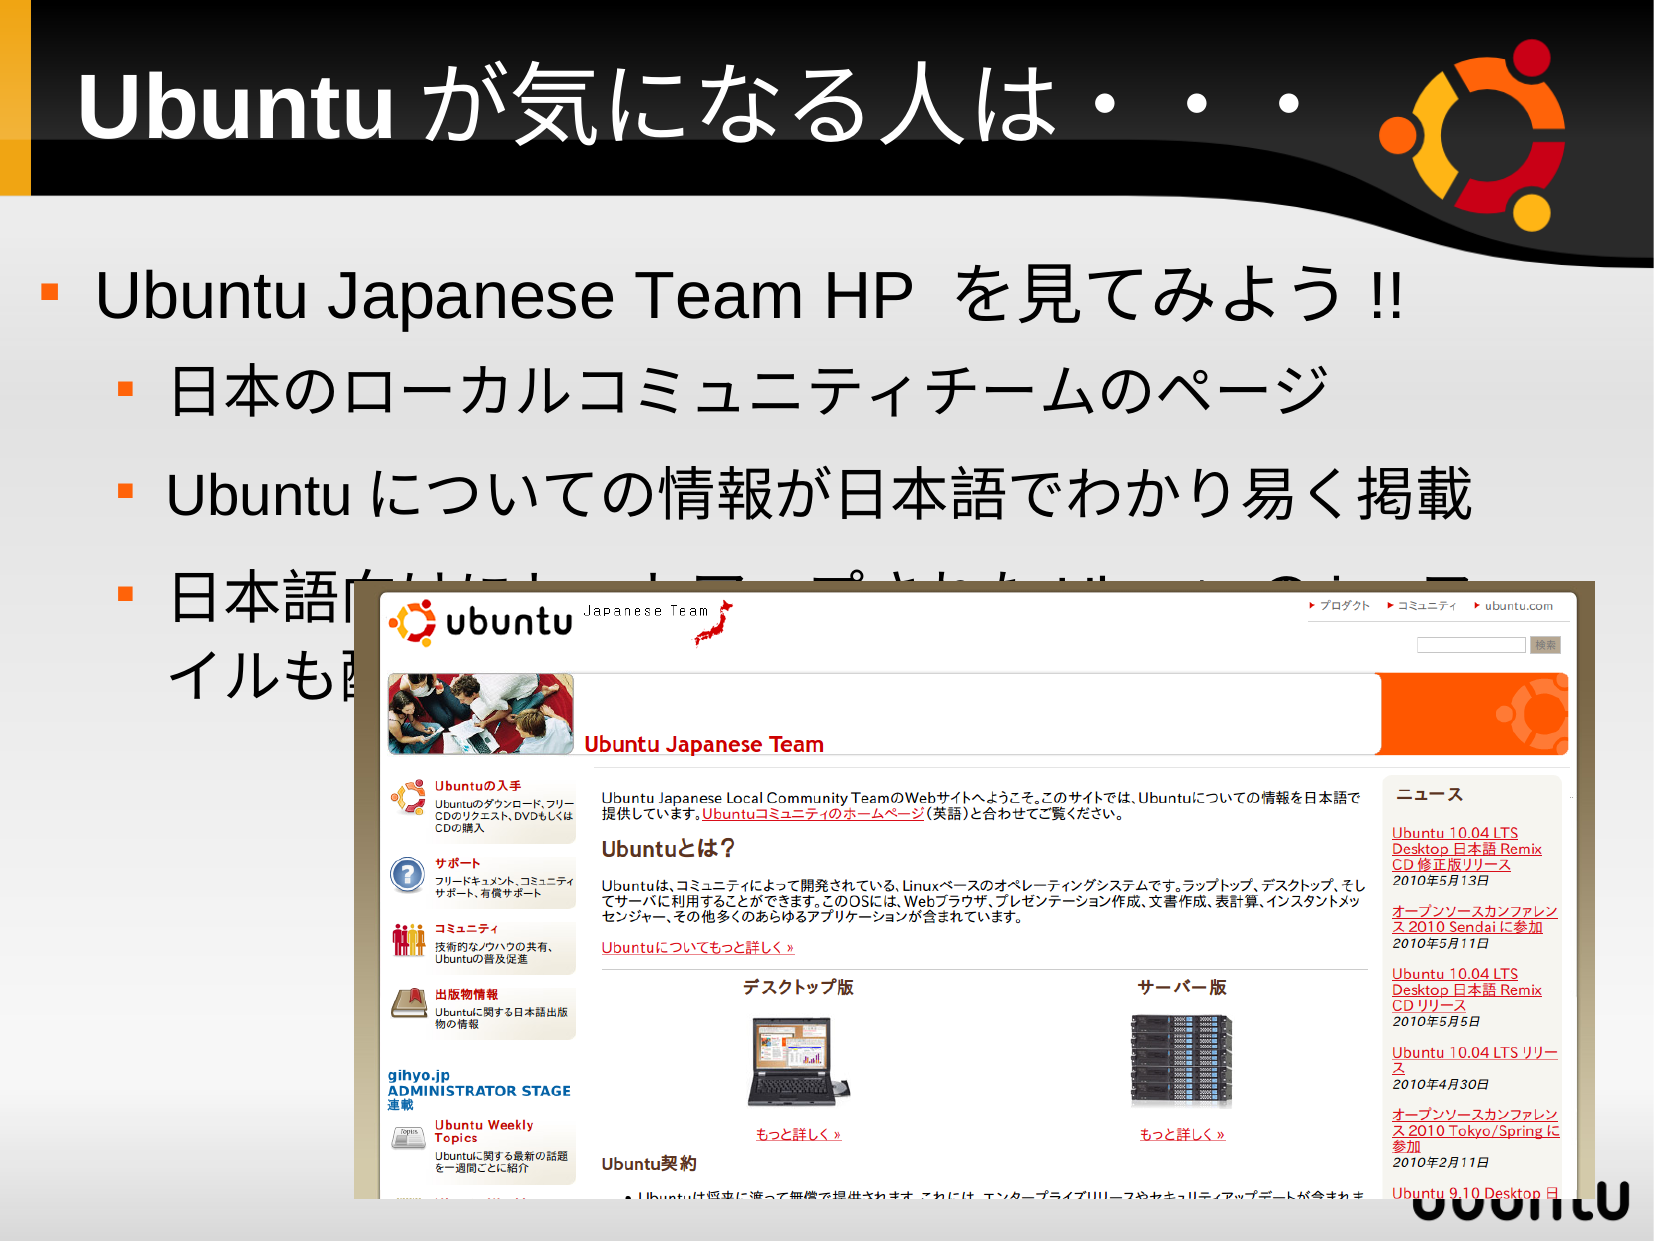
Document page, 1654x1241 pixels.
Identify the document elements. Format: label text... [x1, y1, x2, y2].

list Ubuntu Japanese Team HP を見てみよう!! 日本のローカルコミュニティチームのページ Ubuntuについての情報が日本語でわかり易く掲載 日本語向けにセットアップされたUbuntuのisoファイルも配布 [23, 247, 1536, 680]
title Ubuntuが気になる人は・・・ [76, 7, 1565, 200]
picture [0, 0, 1654, 1241]
